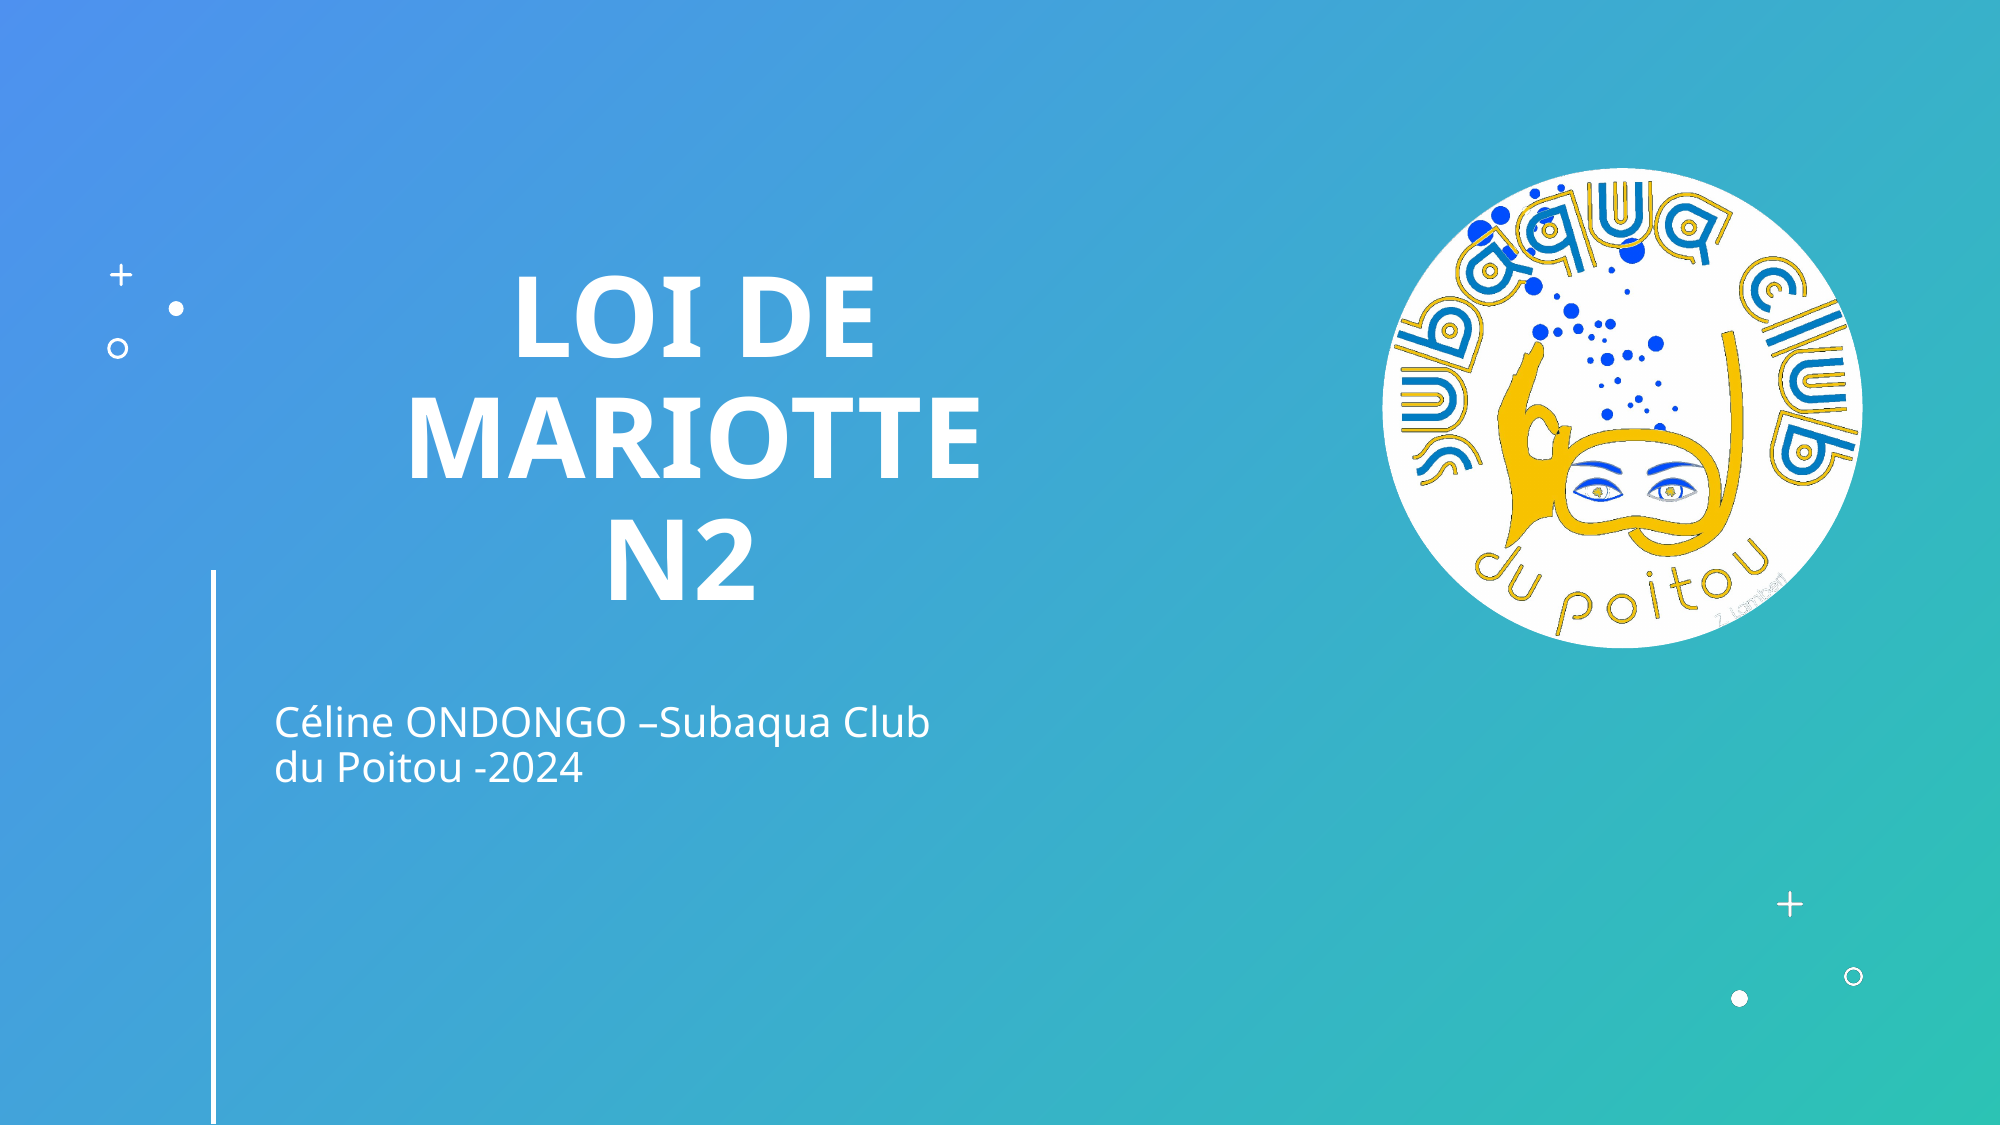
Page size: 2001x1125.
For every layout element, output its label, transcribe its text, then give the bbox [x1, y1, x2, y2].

text_box [0, 0, 2000, 1125]
picture [1777, 891, 1803, 917]
picture [1844, 967, 1863, 986]
title LOI DE MARIOTTE N2 [258, 96, 1130, 632]
subtitle Céline ONDONGO –Subaqua Club du Poitou -2024 [258, 693, 1000, 810]
picture [1731, 990, 1748, 1007]
